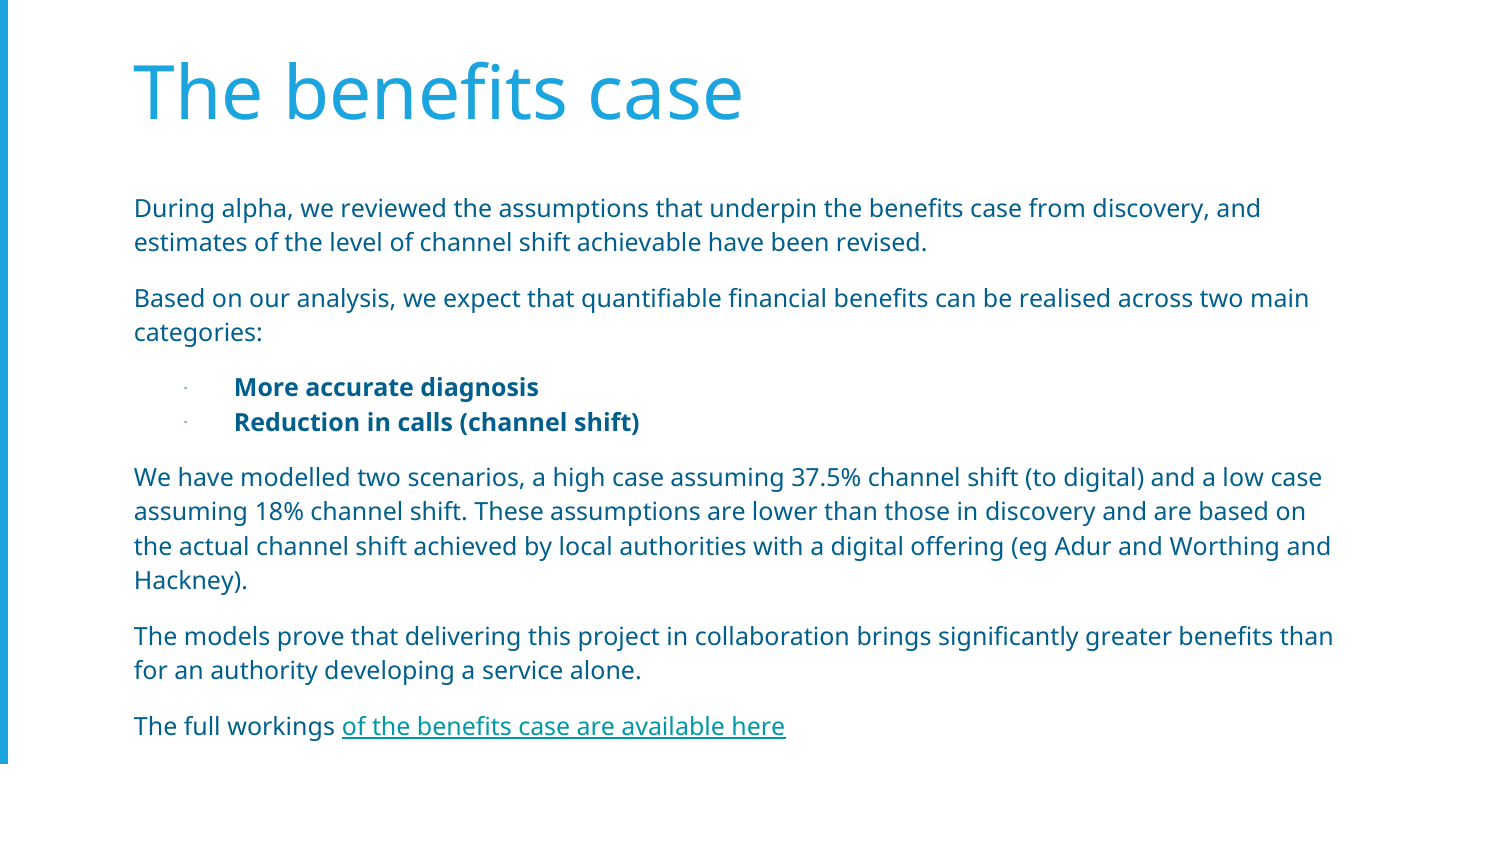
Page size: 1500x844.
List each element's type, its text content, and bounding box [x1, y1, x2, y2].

text_box During alpha, we reviewed the assumptions that underpin the benefits case from discovery, and estimates of the level of channel shift achievable have been revised. Based on our analysis, we expect that quantifiable financial benefits can be realised across two main categories: More accurate diagnosis Reduction in calls (channel shift) We have modelled two scenarios, a high case assuming 37.5% channel shift (to digital) and a low case assuming 18% channel shift. These assumptions are lower than those in discovery and are based on the actual channel shift achieved by local authorities with a digital offering (eg Adur and Worthing and Hackney). The models prove that delivering this project in collaboration brings significantly greater benefits than for an authority developing a service alone. The full workings of the benefits case are available here [118, 172, 1367, 712]
text_box The benefits case [118, 29, 1328, 127]
